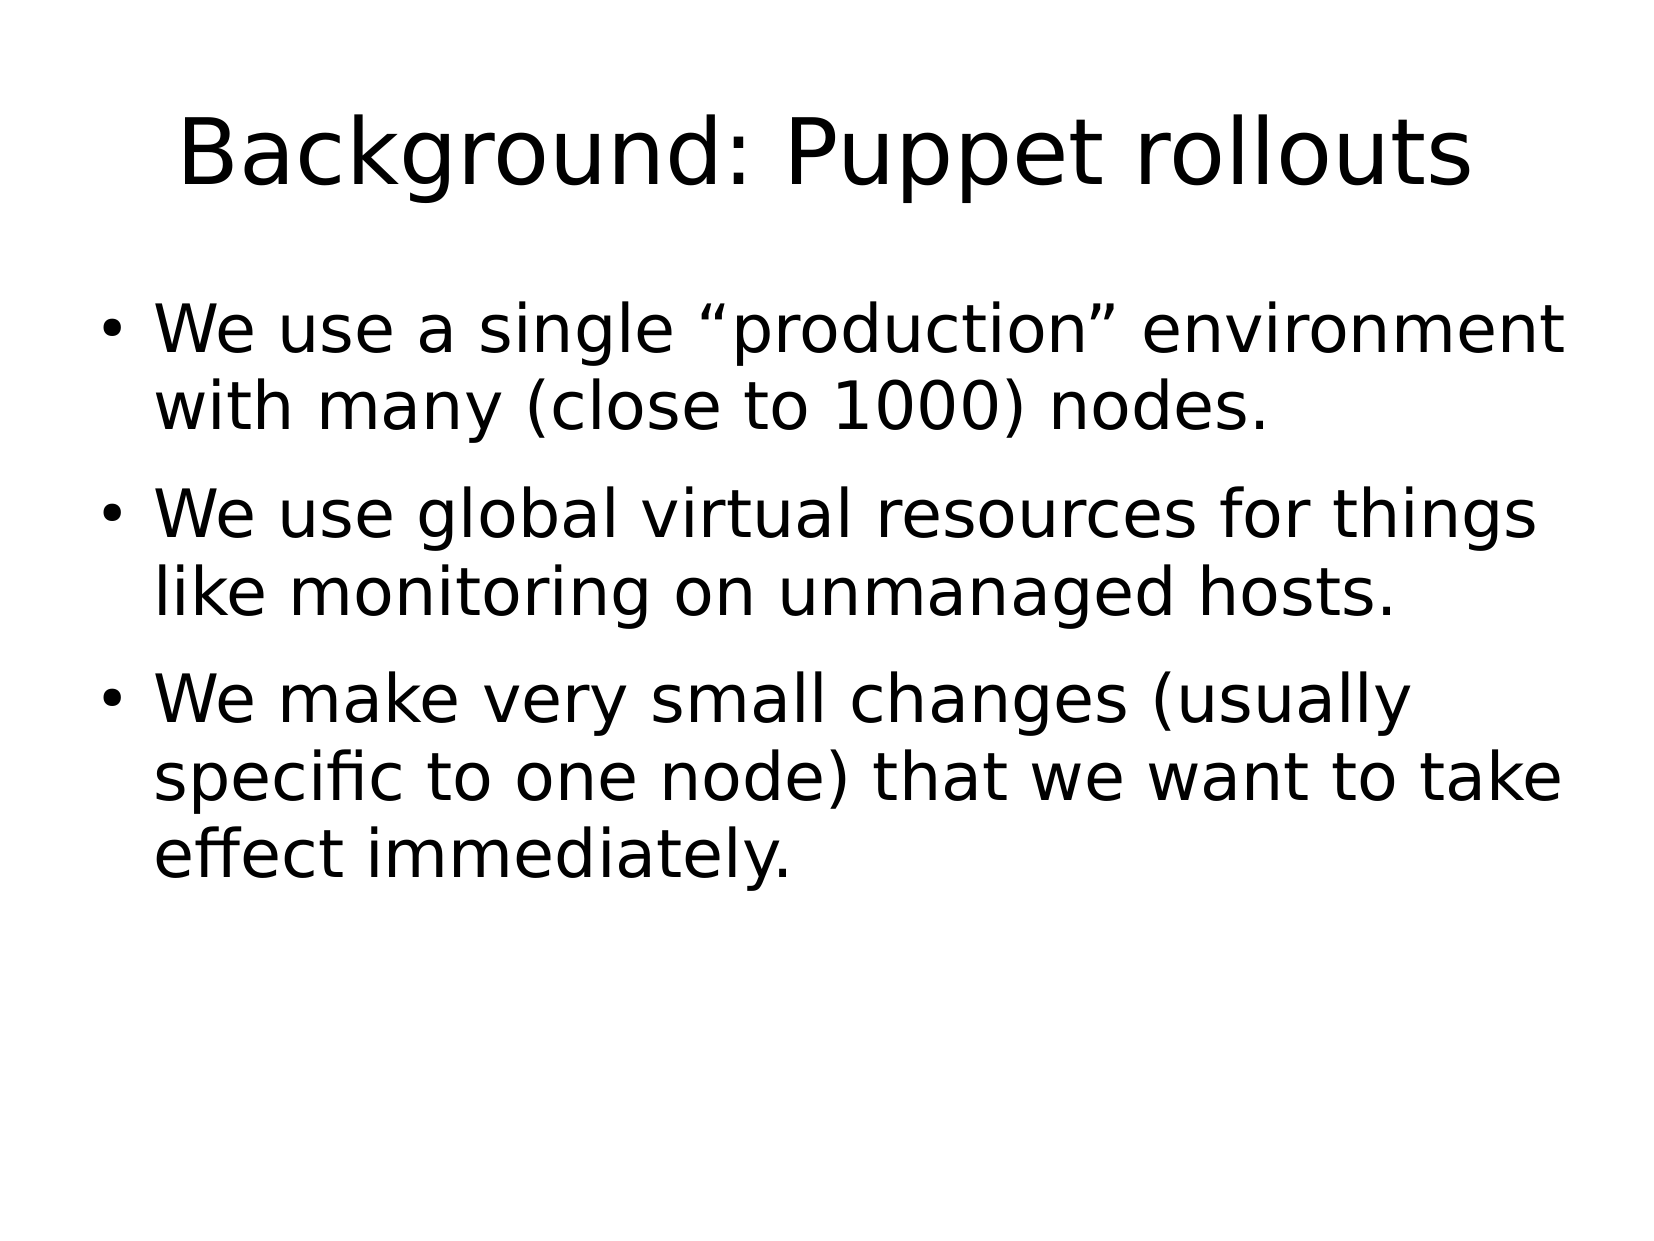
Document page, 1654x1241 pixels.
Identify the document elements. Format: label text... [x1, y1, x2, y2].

title Background: Puppet rollouts [82, 49, 1571, 257]
list We use a single “production” environment with many (close to 1000) nodes. We use global virtual resources for things like monitoring on unmanaged hosts. We make very small changes (usually specific to one node) that we want to take effect immediately. [82, 290, 1571, 1010]
